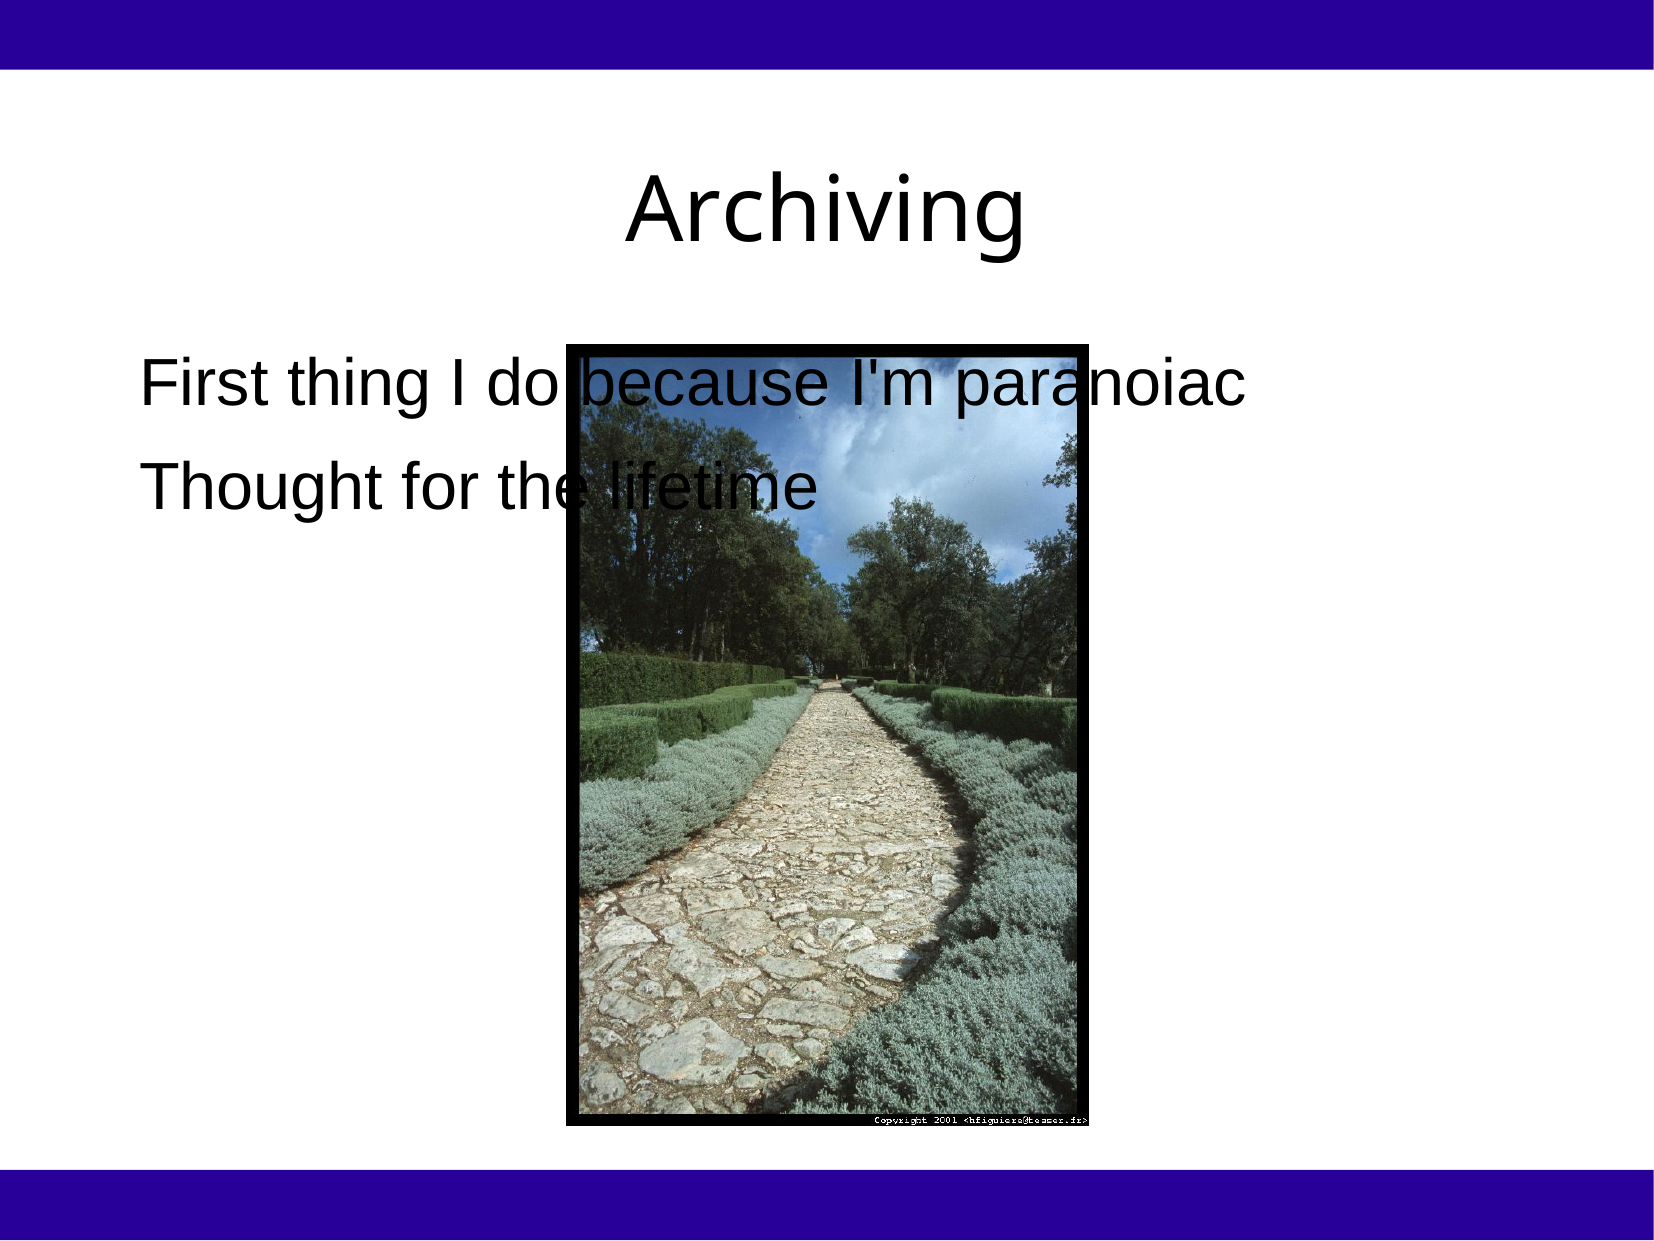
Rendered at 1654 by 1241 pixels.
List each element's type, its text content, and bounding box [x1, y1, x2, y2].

picture [204, 344, 845, 1126]
title Archiving [121, 102, 1534, 311]
list First thing I do because I'm paranoiac Thought for the lifetime [845, 344, 1535, 1127]
